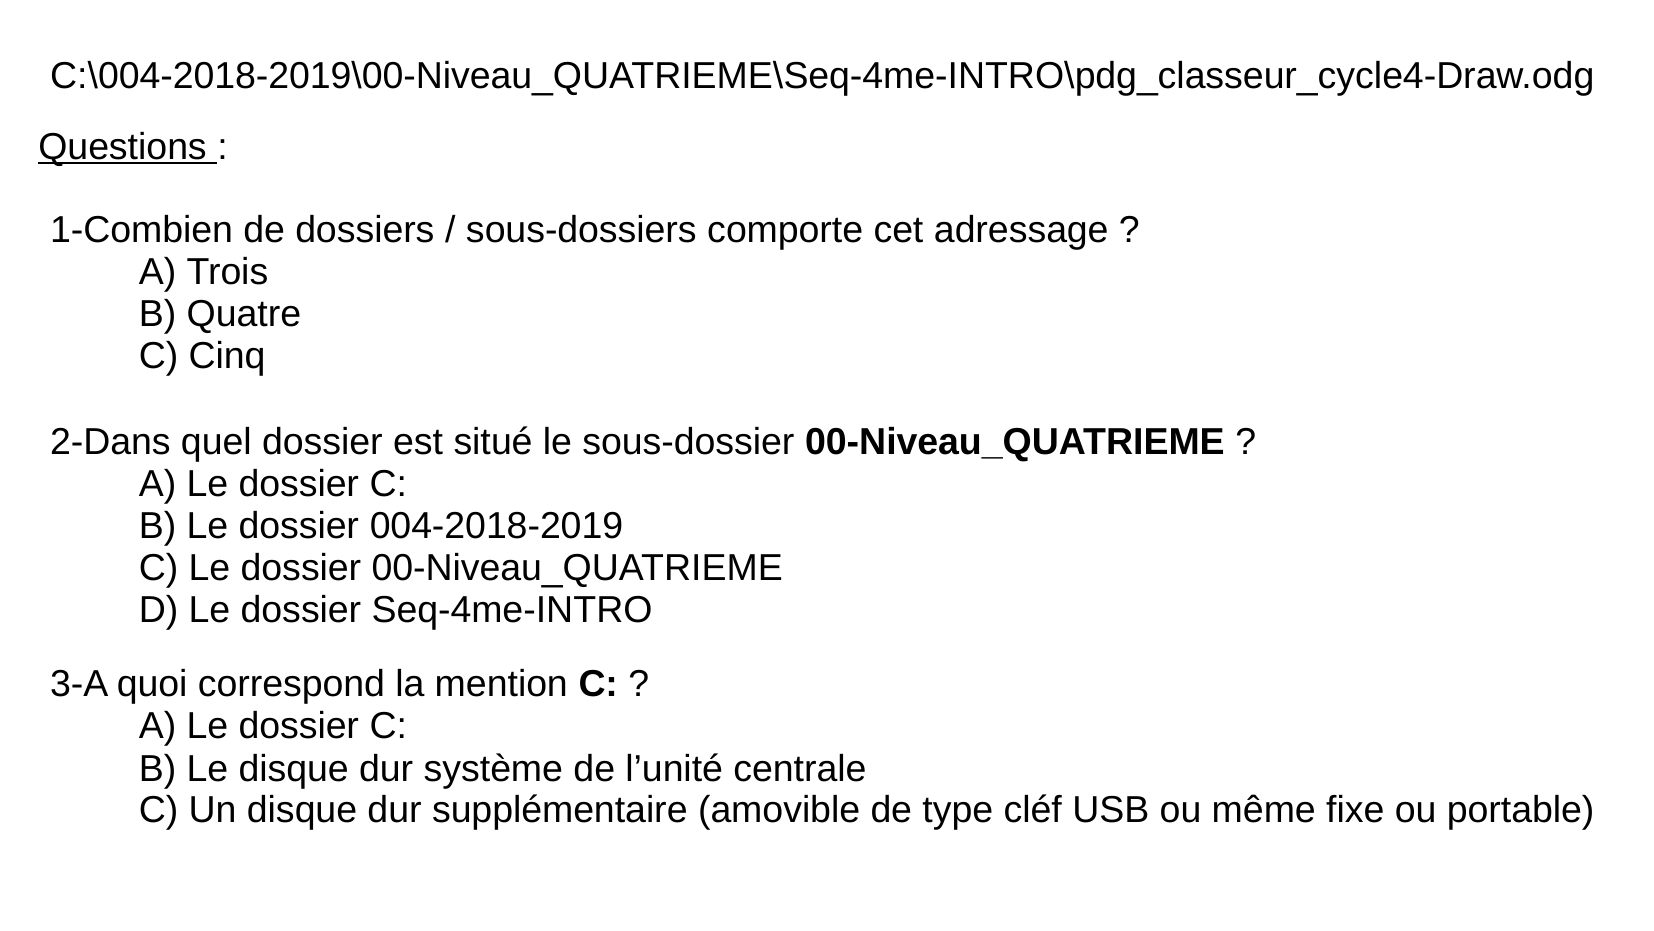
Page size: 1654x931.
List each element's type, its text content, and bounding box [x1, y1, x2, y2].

text_box 3-A quoi correspond la mention C: ? Le dossier C: Le disque dur système de l’unité centrale Un disque dur supplémentaire (amovible de type cléf USB ou même fixe ou portable) [35, 655, 1630, 881]
text_box C:\004-2018-2019\00-Niveau_QUATRIEME\Seq-4me-INTRO\pdg_classeur_cycle4-Draw.odg [35, 47, 1619, 119]
text_box 1-Combien de dossiers / sous-dossiers comporte cet adressage ? Trois Quatre Cinq [35, 200, 1558, 384]
text_box 2-Dans quel dossier est situé le sous-dossier 00-Niveau_QUATRIEME ? Le dossier C: Le dossier 004-2018-2019 Le dossier 00-Niveau_QUATRIEME Le dossier Seq-4me-INTRO [35, 413, 1558, 639]
text_box Questions : [23, 118, 390, 175]
